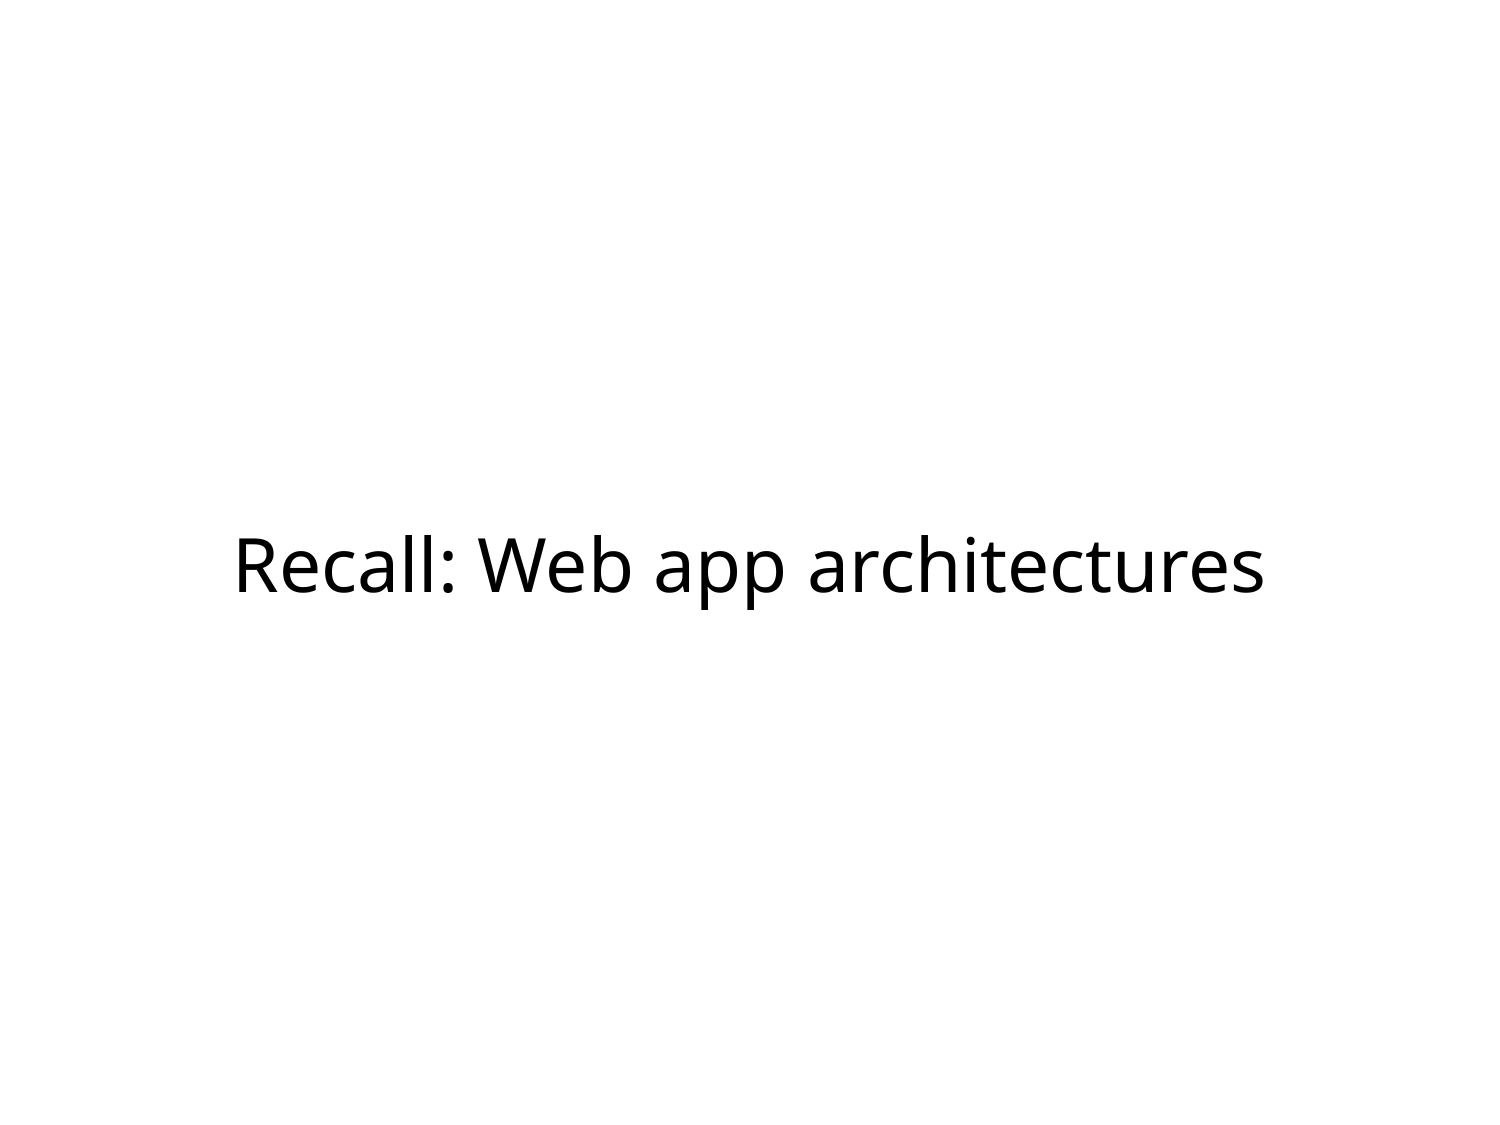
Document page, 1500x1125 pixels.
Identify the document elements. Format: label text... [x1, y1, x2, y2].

title Recall: Web app architectures [51, 470, 1449, 655]
